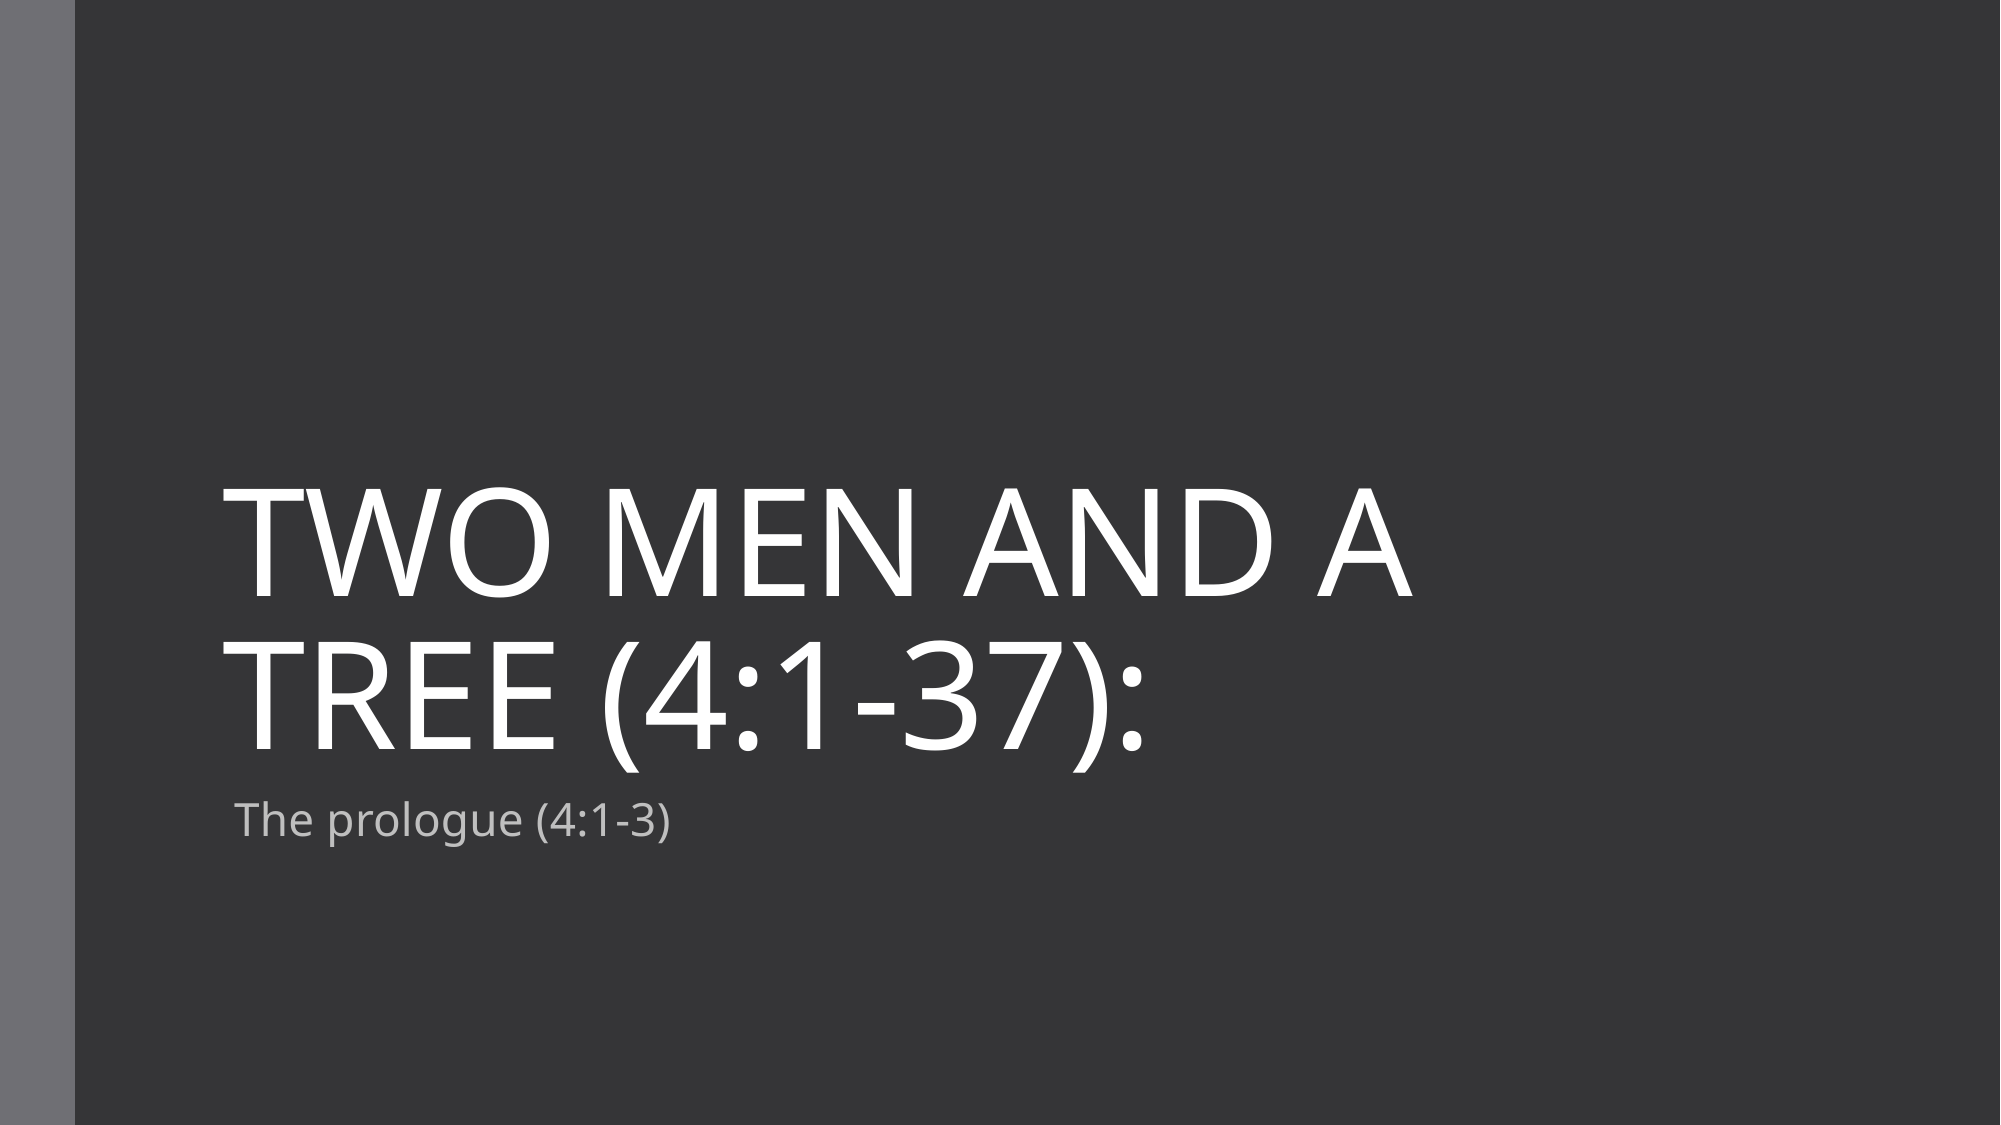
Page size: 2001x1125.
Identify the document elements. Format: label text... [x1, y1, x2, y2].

title TWO MEN AND A TREE (4:1-37): [206, 124, 1752, 787]
subtitle The prologue (4:1-3) [206, 787, 1752, 1066]
